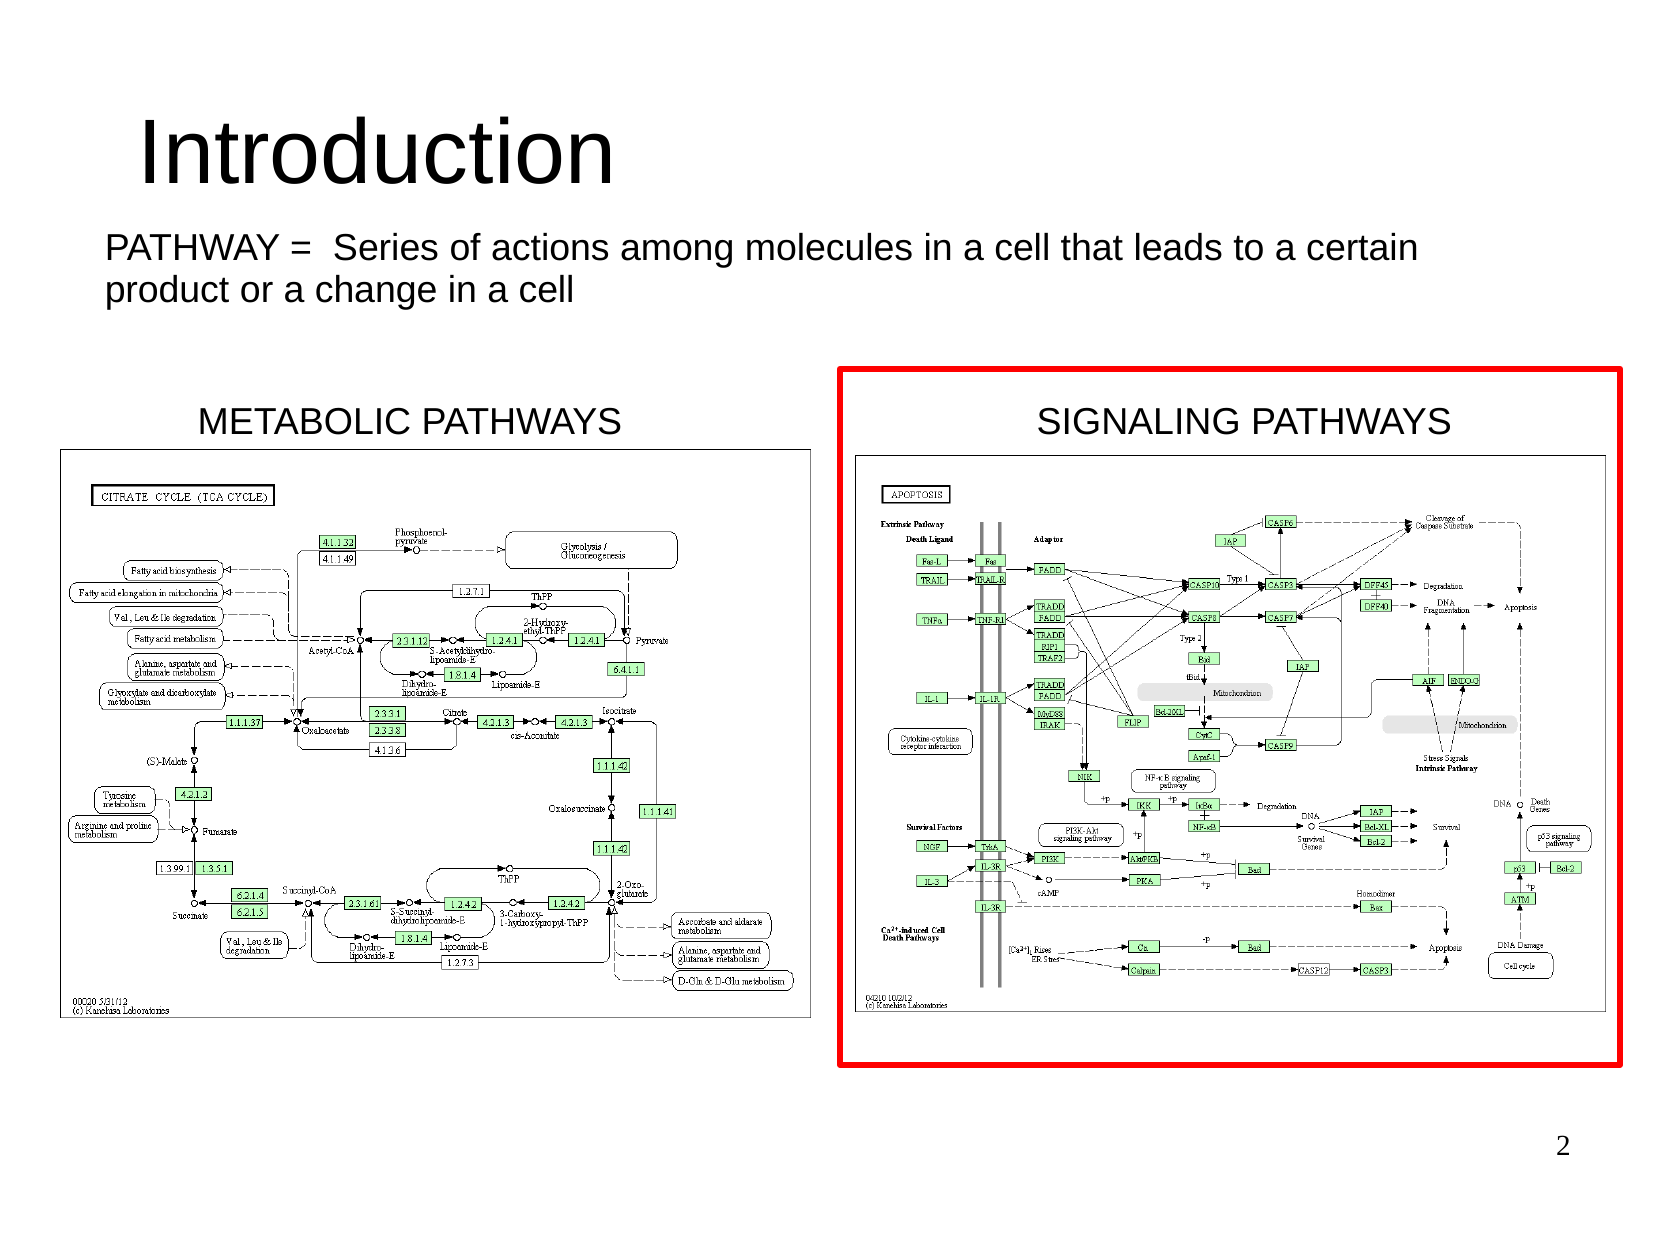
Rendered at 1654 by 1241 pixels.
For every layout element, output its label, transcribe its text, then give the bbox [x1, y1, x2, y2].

text_box METABOLIC PATHWAYS [180, 390, 641, 449]
text_box SIGNALING PATHWAYS [1018, 390, 1471, 453]
text_box PATHWAY = Series of actions among molecules in a cell that leads to a certain product or a change in a cell [90, 219, 1516, 361]
picture [855, 455, 1606, 1012]
text_box Introduction [120, 90, 1471, 214]
picture [60, 449, 811, 1018]
